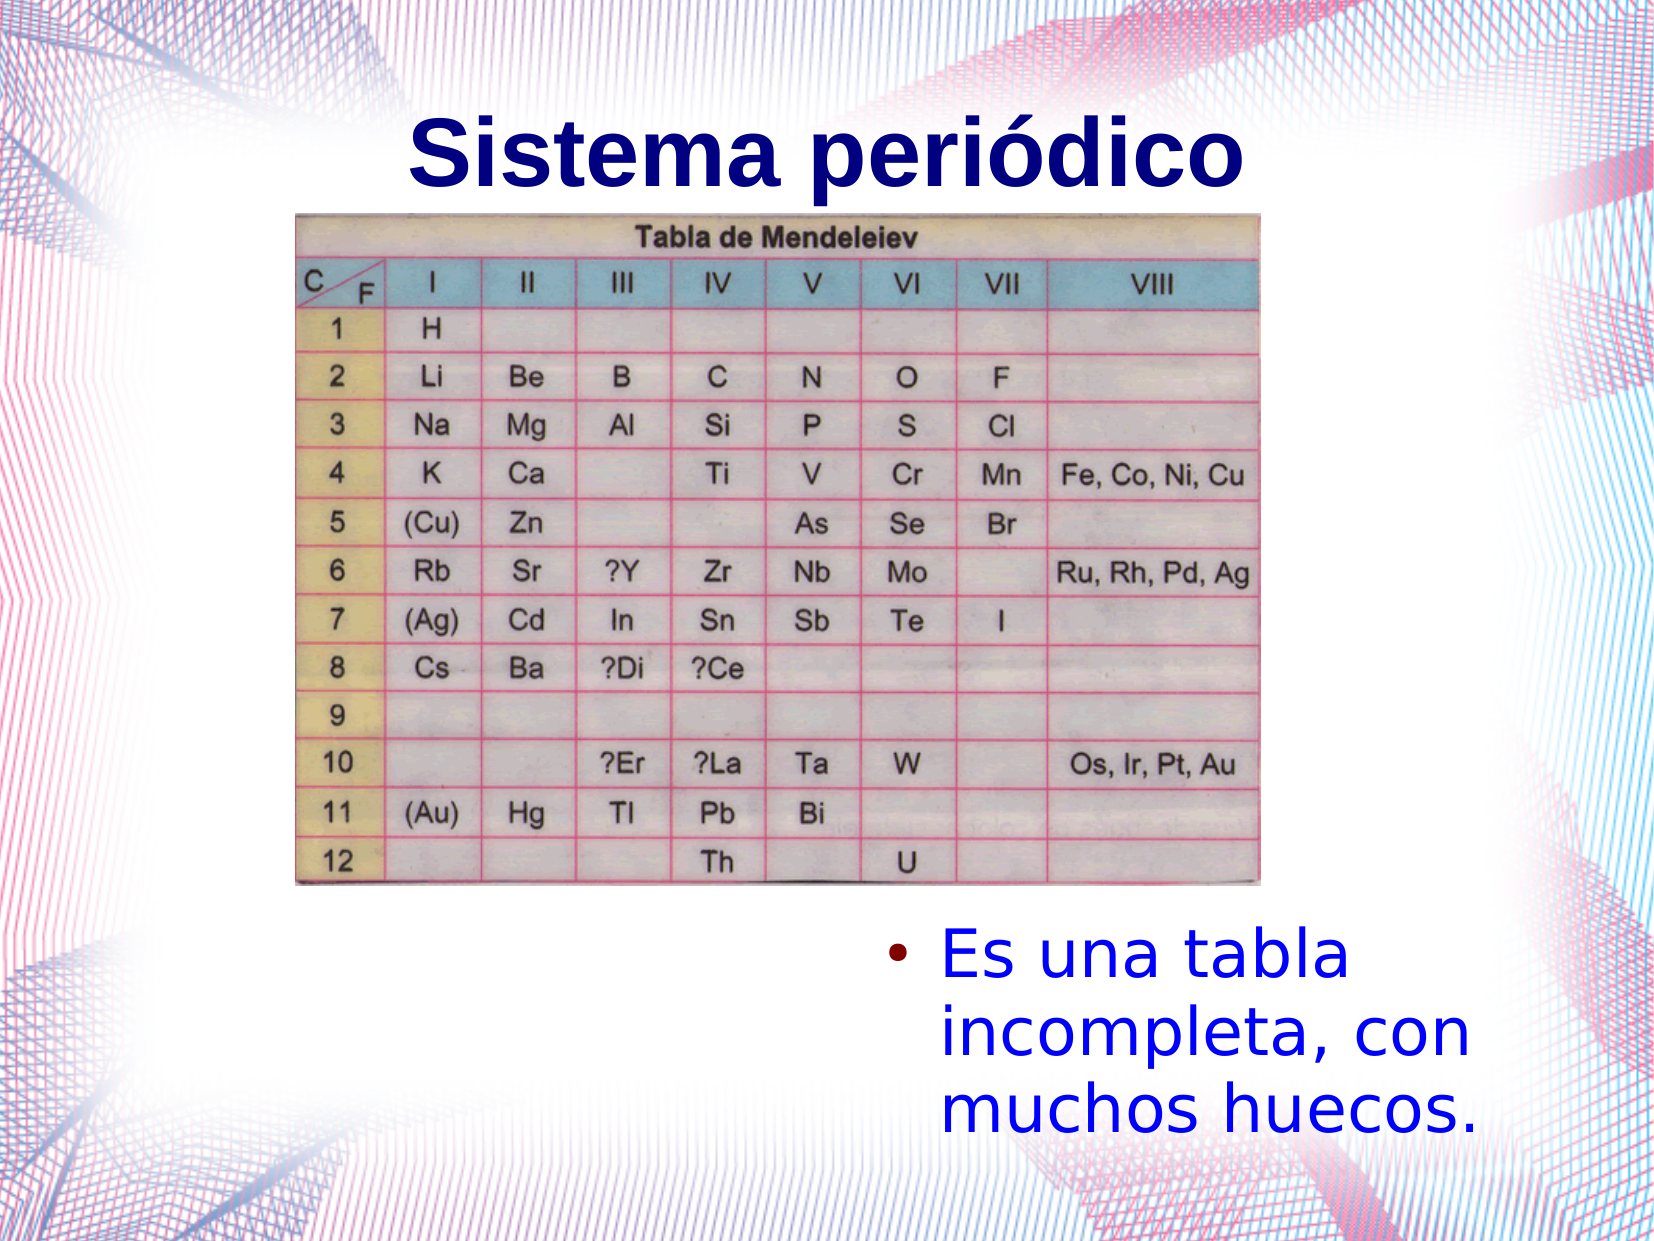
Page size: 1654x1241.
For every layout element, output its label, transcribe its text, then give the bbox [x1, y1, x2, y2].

list Es una tabla incompleta, con muchos huecos. [868, 915, 1595, 1211]
picture [0, 0, 1654, 1241]
title Sistema periódico [82, 49, 1571, 257]
